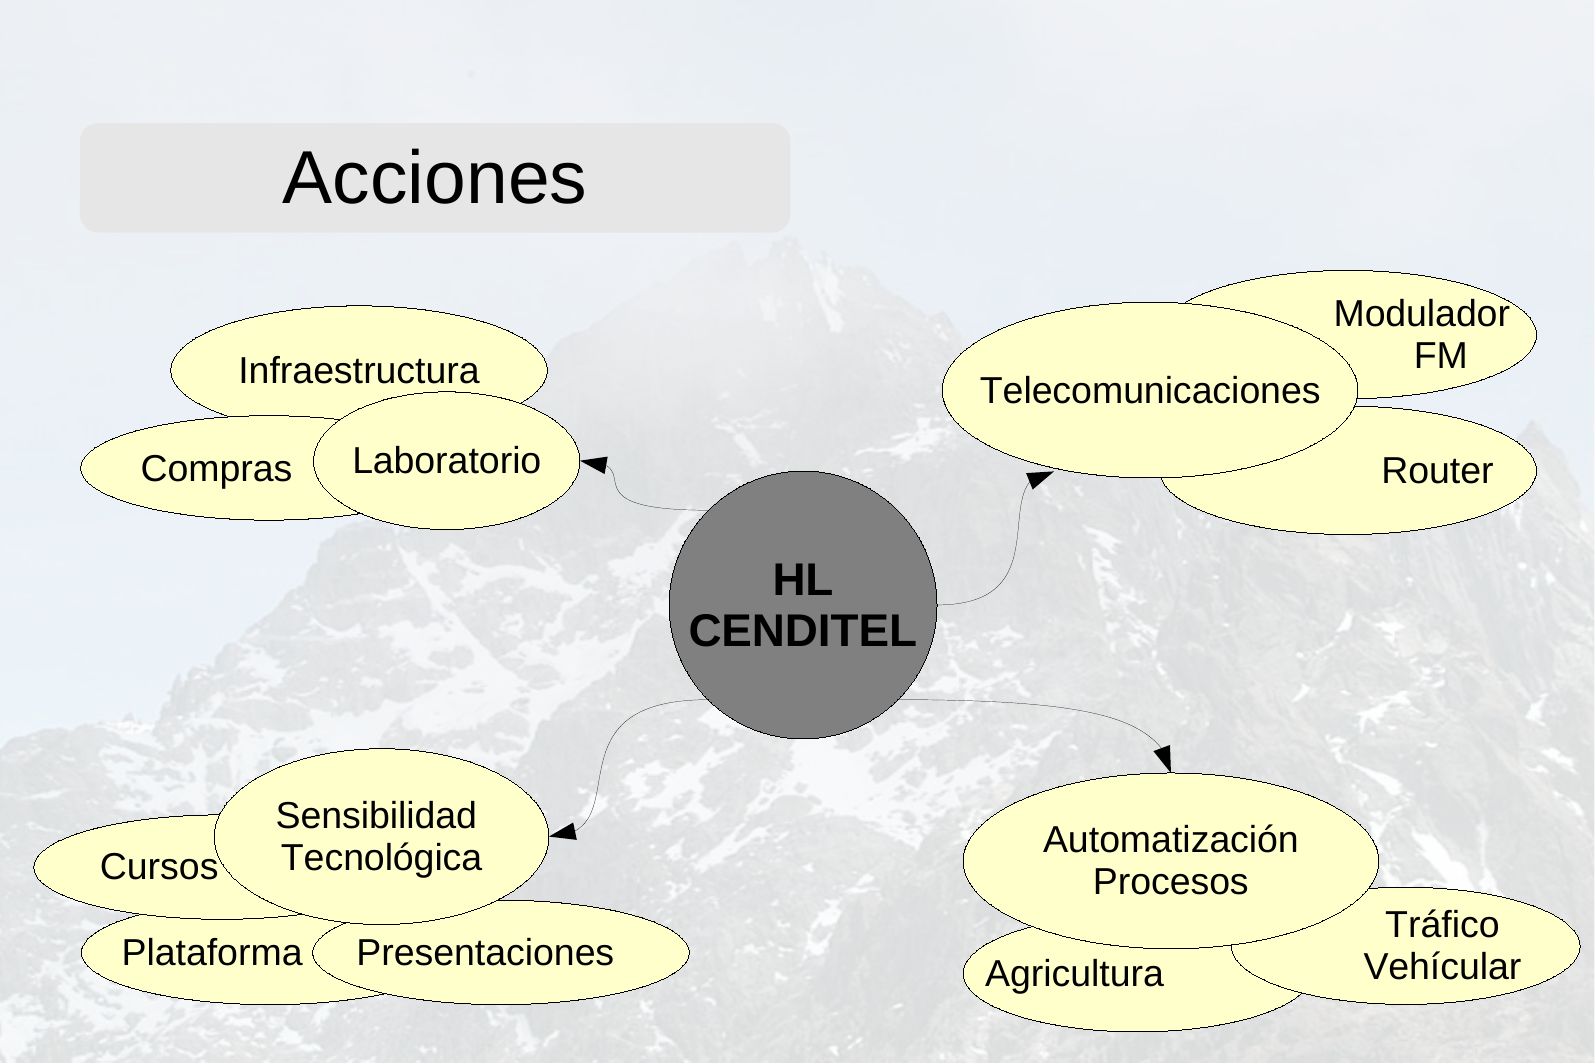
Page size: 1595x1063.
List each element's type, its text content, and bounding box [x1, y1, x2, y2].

text_box Router [1161, 406, 1537, 535]
text_box Presentaciones [312, 900, 690, 1005]
text_box Modulador FM [1184, 270, 1537, 399]
text_box HL CENDITEL [669, 471, 938, 739]
text_box Tráfico Vehícular [1231, 887, 1581, 1005]
text_box Laboratorio [313, 391, 580, 530]
text_box Sensibilidad Tecnológica [214, 748, 549, 925]
text_box Acciones [79, 123, 791, 233]
text_box Automatización Procesos [963, 772, 1379, 949]
text_box Cursos [33, 814, 302, 920]
text_box Compras [80, 415, 360, 521]
text_box Agricultura [963, 926, 1302, 1032]
text_box Plataforma [81, 914, 384, 1005]
text_box Telecomunicaciones [942, 302, 1358, 478]
text_box Infraestructura [170, 305, 548, 419]
